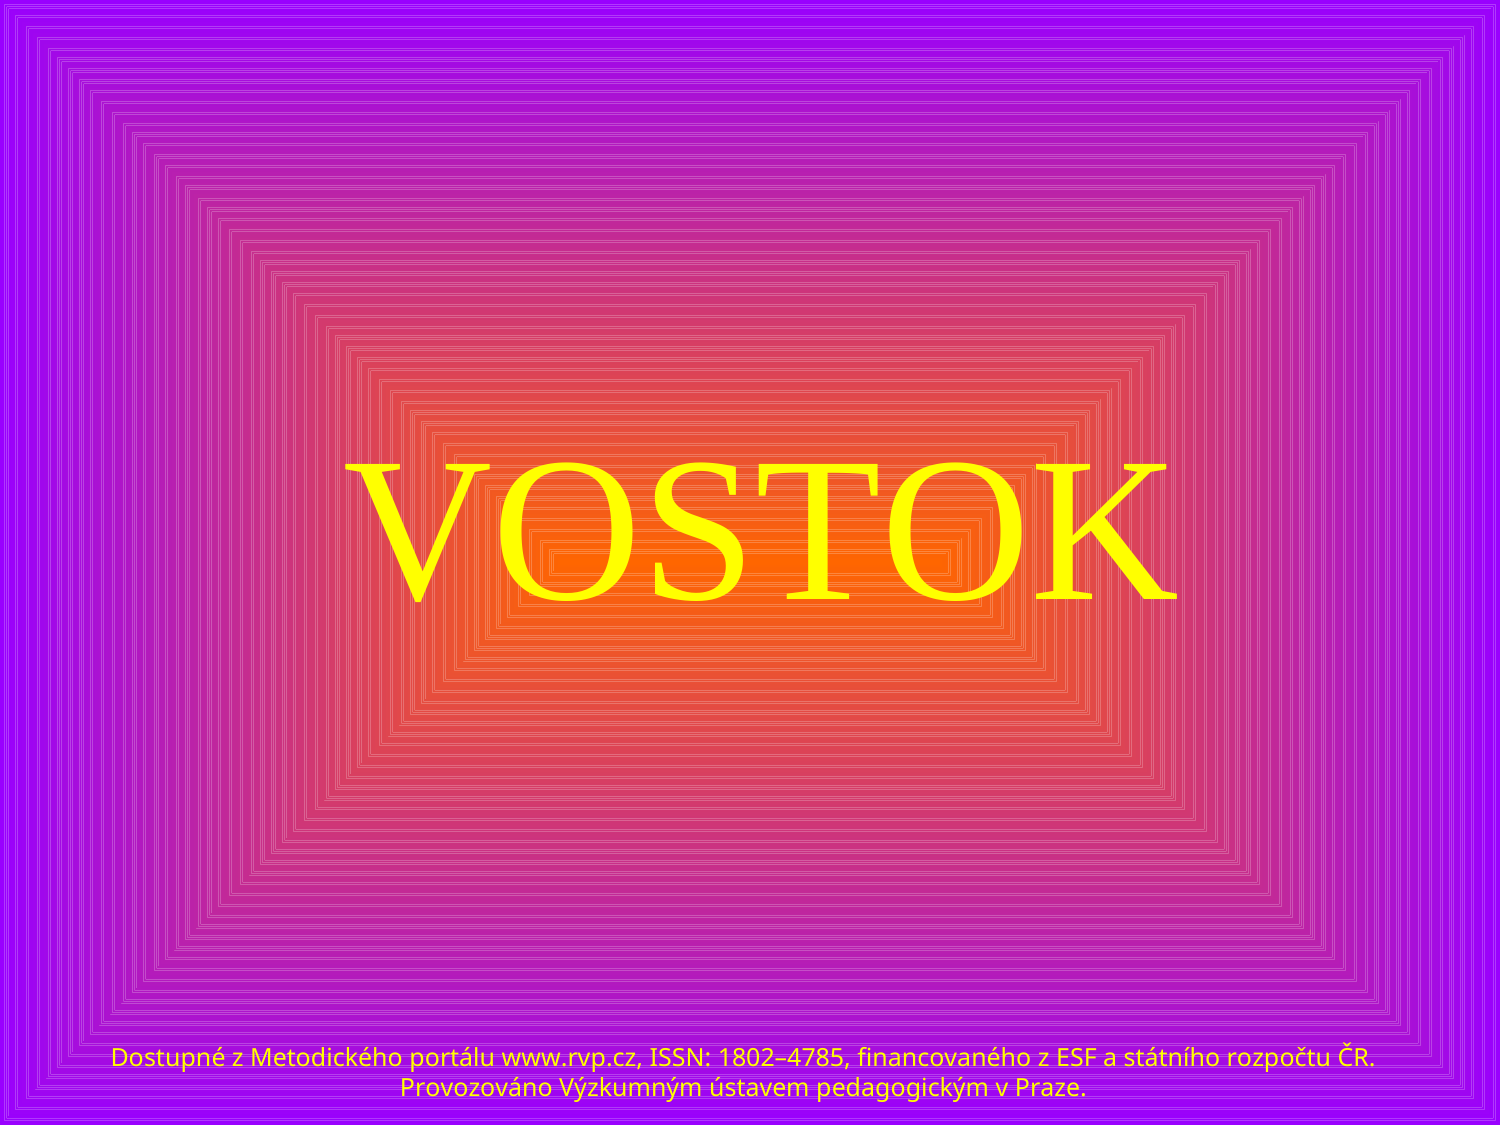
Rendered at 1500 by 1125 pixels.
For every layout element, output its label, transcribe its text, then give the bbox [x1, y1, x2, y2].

text_box Dostupné z Metodického portálu www.rvp.cz, ISSN: 1802–4785, financovaného z ESF a státního rozpočtu ČR. Provozováno Výzkumným ústavem pedagogickým v Praze. [35, 1041, 1454, 1102]
text_box VOSTOK [100, 385, 1424, 649]
